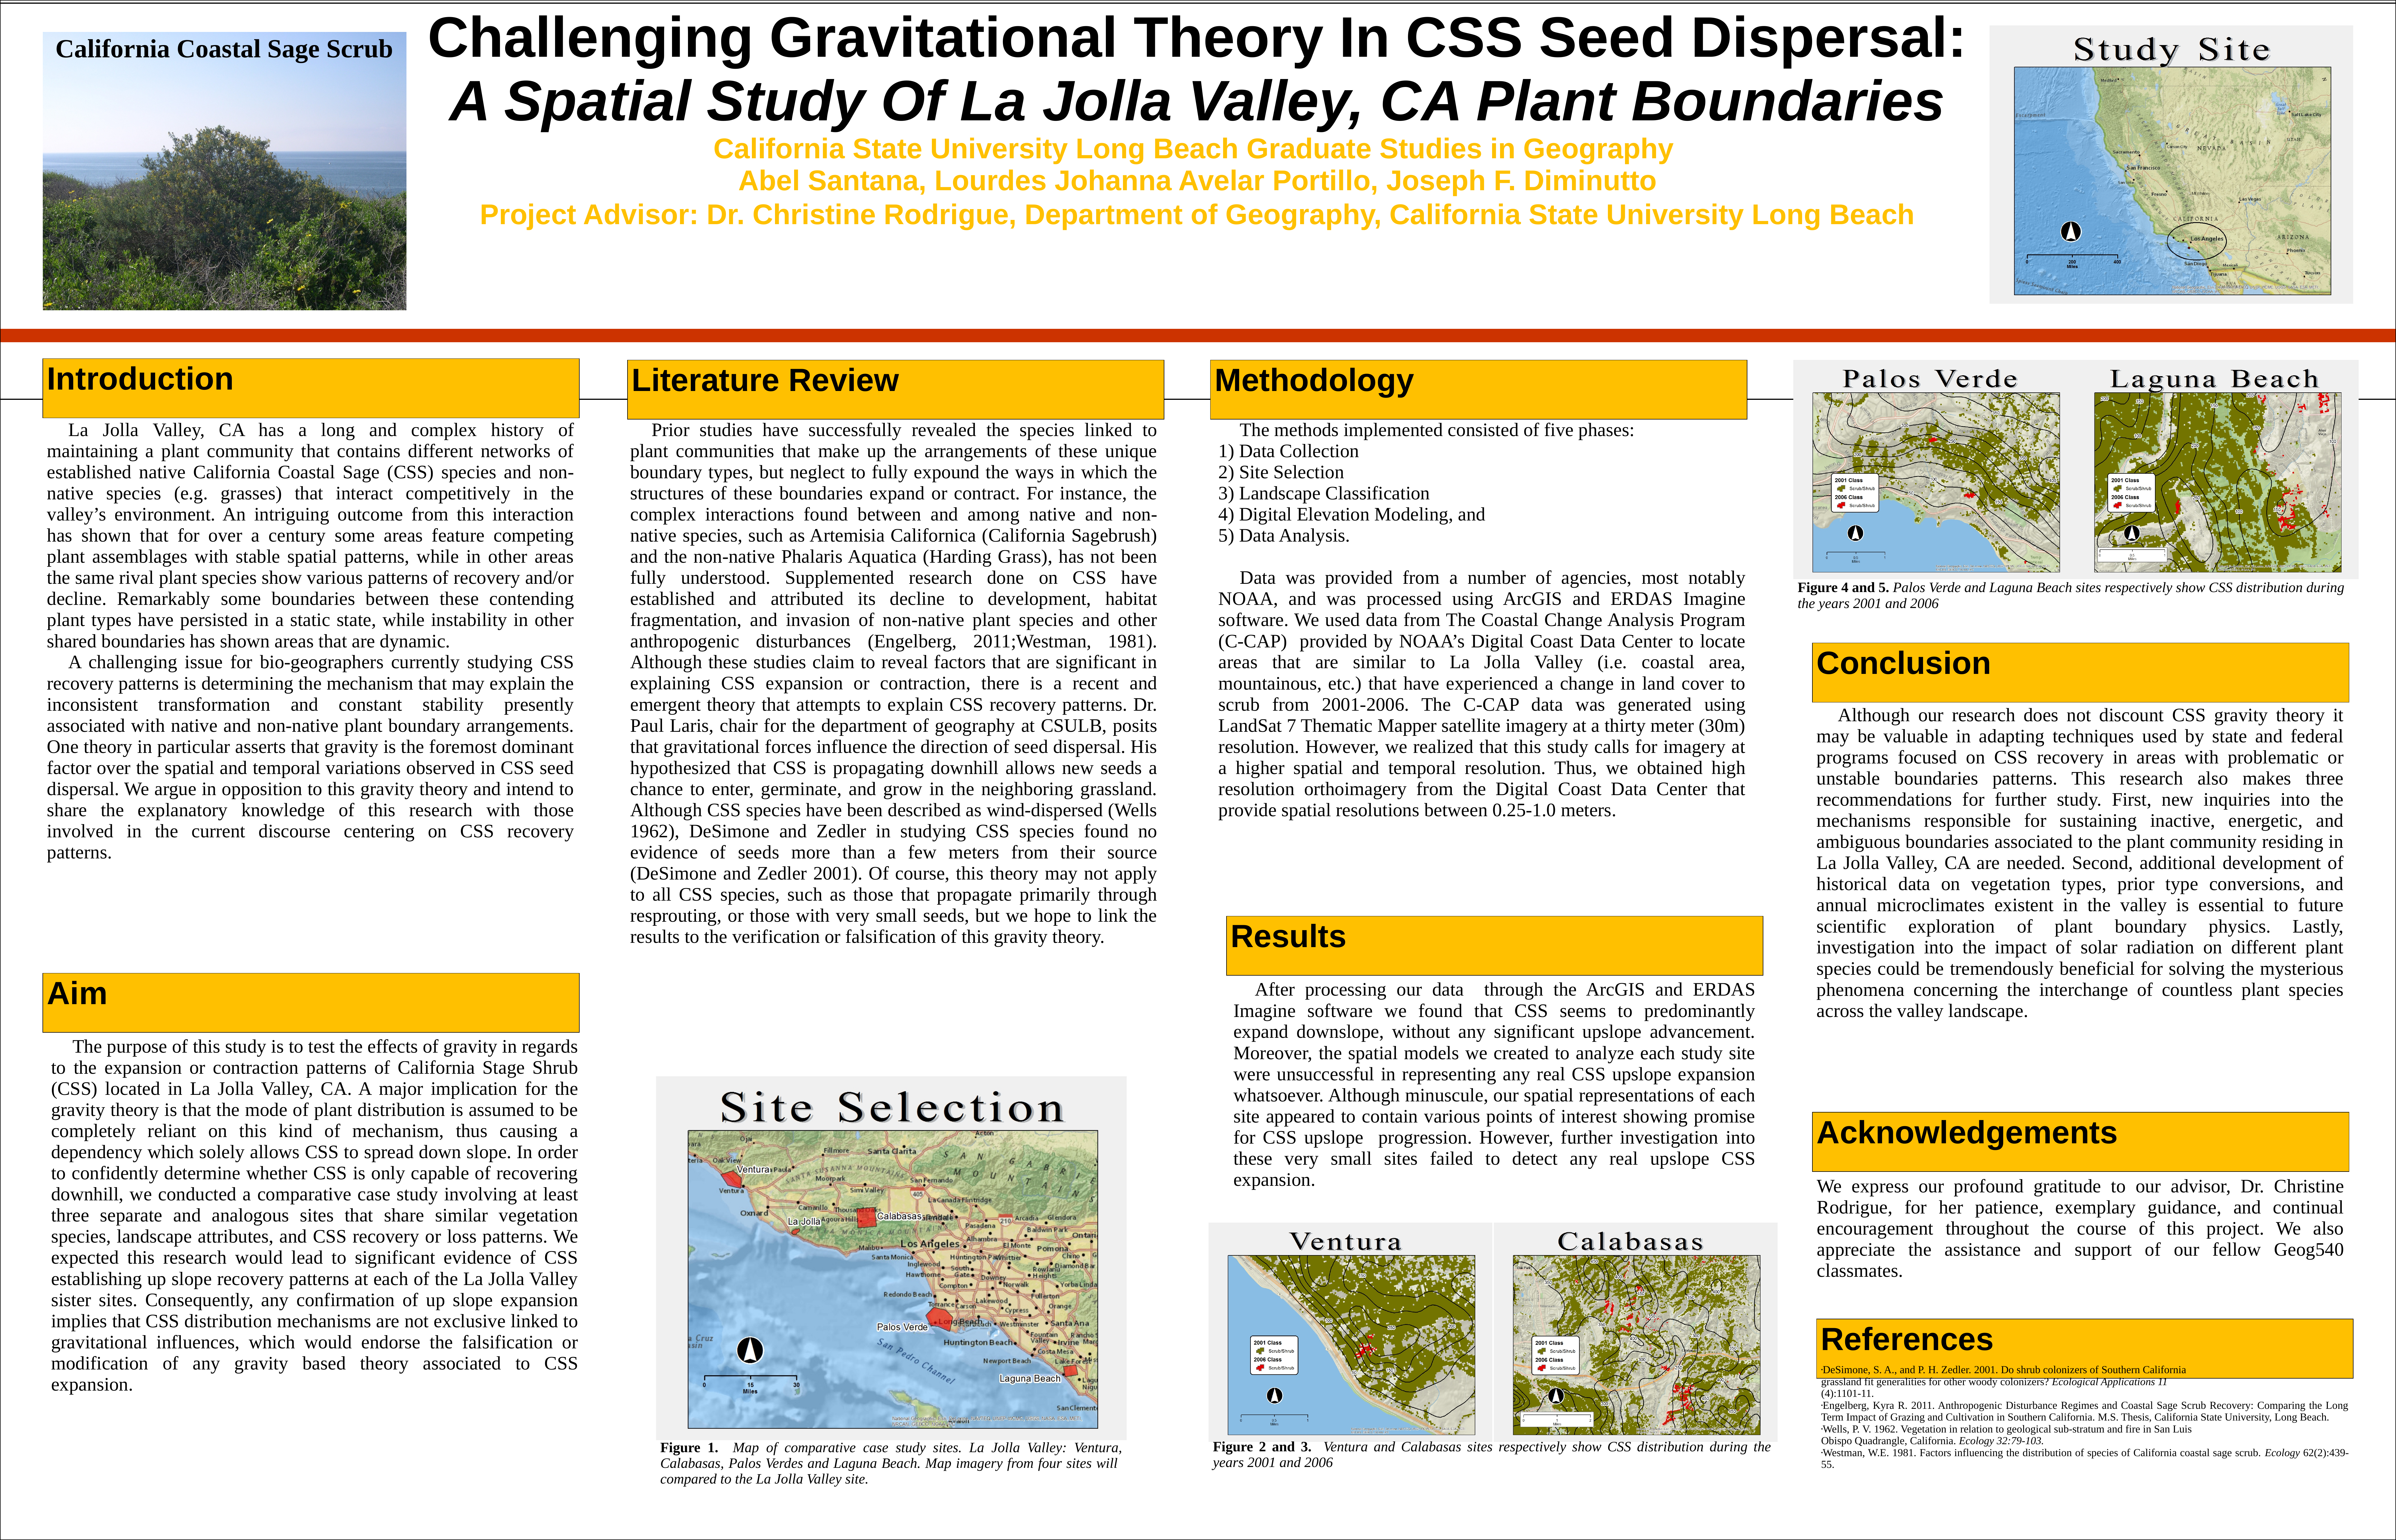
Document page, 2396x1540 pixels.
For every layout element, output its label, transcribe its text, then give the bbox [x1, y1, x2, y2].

text_box Figure 4 and 5. Palos Verde and Laguna Beach sites respectively show CSS distribution during the years 2001 and 2006 [1793, 577, 2362, 633]
picture [1494, 1223, 1778, 1442]
text_box Methodology [1210, 360, 1747, 420]
text_box Prior studies have successfully revealed the species linked to plant communities that make up the arrangements of these unique boundary types, but neglect to fully expound the ways in which the structures of these boundaries expand or contract. For instance, the complex interactions found between and among native and non-native species, such as Artemisia Californica (California Sagebrush) and the non-native Phalaris Aquatica (Harding Grass), has not been fully understood. Supplemented research done on CSS have established and attributed its decline to development, habitat fragmentation, and invasion of non-native plant species and other anthropogenic disturbances (Engelberg, 2011;Westman, 1981). Although these studies claim to reveal factors that are significant in explaining CSS expansion or contraction, there is a recent and emergent theory that attempts to explain CSS recovery patterns. Dr. Paul Laris, chair for the department of geography at CSULB, posits that gravitational forces influence the direction of seed dispersal. His hypothesized that CSS is propagating downhill allows new seeds a chance to enter, germinate, and grow in the neighboring grassland. Although CSS species have been described as wind-dispersed (Wells 1962), DeSimone and Zedler in studying CSS species found no evidence of seeds more than a few meters from their source (DeSimone and Zedler 2001). Of course, this theory may not apply to all CSS species, such as those that propagate primarily through resprouting, or those with very small seeds, but we hope to link the results to the verification or falsification of this gravity theory. [626, 417, 1162, 1103]
picture [1209, 1223, 1492, 1436]
text_box Conclusion [1812, 643, 2349, 702]
text_box La Jolla Valley, CA has a long and complex history of maintaining a plant community that contains different networks of established native California Coastal Sage (CSS) species and non-native species (e.g. grasses) that interact competitively in the valley’s environment. An intriguing outcome from this interaction has shown that for over a century some areas feature competing plant assemblages with stable spatial patterns, while in other areas the same rival plant species show various patterns of recovery and/or decline. Remarkably some boundaries between these contending plant types have persisted in a static state, while instability in other shared boundaries has shown areas that are dynamic. A challenging issue for bio-geographers currently studying CSS recovery patterns is determining the mechanism that may explain the inconsistent transformation and constant stability presently associated with native and non-native plant boundary arrangements. One theory in particular asserts that gravity is the foremost dominant factor over the spatial and temporal variations observed in CSS seed dispersal. We argue in opposition to this gravity theory and intend to share the explanatory knowledge of this research with those involved in the current discourse centering on CSS recovery patterns. [43, 418, 579, 973]
text_box We express our profound gratitude to our advisor, Dr. Christine Rodrigue, for her patience, exemplary guidance, and continual encouragement throughout the course of this project. We also appreciate the assistance and support of our fellow Geog540 classmates. [1813, 1173, 2349, 1330]
text_box California Coastal Sage Scrub [43, 32, 406, 68]
picture [1990, 25, 2353, 304]
text_box Figure 1. Map of comparative case study sites. La Jolla Valley: Ventura, Calabasas, Palos Verdes and Laguna Beach. Map imagery from four sites will compared to the La Jolla Valley site. [656, 1437, 1127, 1515]
text_box After processing our data through the ArcGIS and ERDAS Imagine software we found that CSS seems to predominantly expand downslope, without any significant upslope advancement. Moreover, the spatial models we created to analyze each study site were unsuccessful in representing any real CSS upslope expansion whatsoever. Although minuscule, our spatial representations of each site appeared to contain various points of interest showing promise for CSS upslope progression. However, further investigation into these very small sites failed to detect any real upslope CSS expansion. [1229, 977, 1760, 1211]
text_box Aim [43, 973, 580, 1033]
text_box Results [1226, 916, 1763, 976]
text_box Figure 2 and 3. Ventura and Calabasas sites respectively show CSS distribution during the years 2001 and 2006 [1209, 1436, 1776, 1514]
picture [43, 68, 406, 310]
picture [1793, 360, 2359, 579]
picture [656, 1076, 1127, 1440]
text_box Introduction [43, 358, 580, 418]
text_box DeSimone, S. A., and P. H. Zedler. 2001. Do shrub colonizers of Southern California grassland fit generalities for other woody colonizers? Ecological Applications 11 (4):1101-11. Engelberg, Kyra R. 2011. Anthropogenic Disturbance Regimes and Coastal Sage Scrub Recovery: Comparing the Long Term Impact of Grazing and Cultivation in Southern California. M.S. Thesis, California State University, Long Beach. Wells, P. V. 1962. Vegetation in relation to geological sub-stratum and fire in San Luis Obispo Quadrangle, California. Ecology 32:79-103. Westman, W.E. 1981. Factors influencing the distribution of species of California coastal sage scrub. Ecology 62(2):439-55. [1817, 1362, 2353, 1540]
text_box Challenging Gravitational Theory In CSS Seed Dispersal: A Spatial Study Of La Jolla Valley, CA Plant Boundaries California State University Long Beach Graduate Studies in Geography Abel Santana, Lourdes Johanna Avelar Portillo, Joseph F. Diminutto Project Advisor: Dr. Christine Rodrigue, Department of Geography, California State University Long Beach [1, 342, 2395, 399]
text_box The methods implemented consisted of five phases: 1) Data Collection 2) Site Selection 3) Landscape Classification 4) Digital Elevation Modeling, and 5) Data Analysis. Data was provided from a number of agencies, most notably NOAA, and was processed using ArcGIS and ERDAS Imagine software. We used data from The Coastal Change Analysis Program (C-CAP) provided by NOAA’s Digital Coast Data Center to locate areas that are similar to La Jolla Valley (i.e. coastal area, mountainous, etc.) that have experienced a change in land cover to scrub from 2001-2006. The C-CAP data was generated using LandSat 7 Thematic Mapper satellite imagery at a thirty meter (30m) resolution. However, we realized that this study calls for imagery at a higher spatial and temporal resolution. Thus, we obtained high resolution orthoimagery from the Digital Coast Data Center that provide spatial resolutions between 0.25-1.0 meters. [1214, 417, 1751, 942]
text_box Acknowledgements [1812, 1112, 2349, 1172]
text_box [1, 329, 2395, 342]
text_box The purpose of this study is to test the effects of gravity in regards to the expansion or contraction patterns of California Stage Shrub (CSS) located in La Jolla Valley, CA. A major implication for the gravity theory is that the mode of plant distribution is assumed to be completely reliant on this kind of mechanism, thus causing a dependency which solely allows CSS to spread down slope. In order to confidently determine whether CSS is only capable of recovering downhill, we conducted a comparative case study involving at least three separate and analogous sites that share similar vegetation species, landscape attributes, and CSS recovery or loss patterns. We expected this research would lead to significant evidence of CSS establishing up slope recovery patterns at each of the La Jolla Valley sister sites. Consequently, any confirmation of up slope expansion implies that CSS distribution mechanisms are not exclusive linked to gravitational influences, which would endorse the falsification or modification of any gravity based theory associated to CSS expansion. [47, 1034, 584, 1489]
text_box Although our research does not discount CSS gravity theory it may be valuable in adapting techniques used by state and federal programs focused on CSS recovery in areas with problematic or unstable boundaries patterns. This research also makes three recommendations for further study. First, new inquiries into the mechanisms responsible for sustaining inactive, energetic, and ambiguous boundaries associated to the plant community residing in La Jolla Valley, CA are needed. Second, additional development of historical data on vegetation types, prior type conversions, and annual microclimates existent in the valley is essential to future scientific exploration of plant boundary physics. Lastly, investigation into the impact of solar radiation on different plant species could be tremendously beneficial for solving the mysterious phenomena concerning the interchange of countless plant species across the valley landscape. [1812, 702, 2349, 1112]
text_box References [1816, 1319, 2353, 1378]
text_box Literature Review [627, 360, 1164, 420]
text_box Challenging Gravitational Theory In CSS Seed Dispersal: A Spatial Study Of La Jolla Valley, CA Plant Boundaries California State University Long Beach Graduate Studies in Geography Abel Santana, Lourdes Johanna Avelar Portillo, Joseph F. Diminutto Project Advisor: Dr. Christine Rodrigue, Department of Geography, California State University Long Beach [1, 3, 2395, 329]
